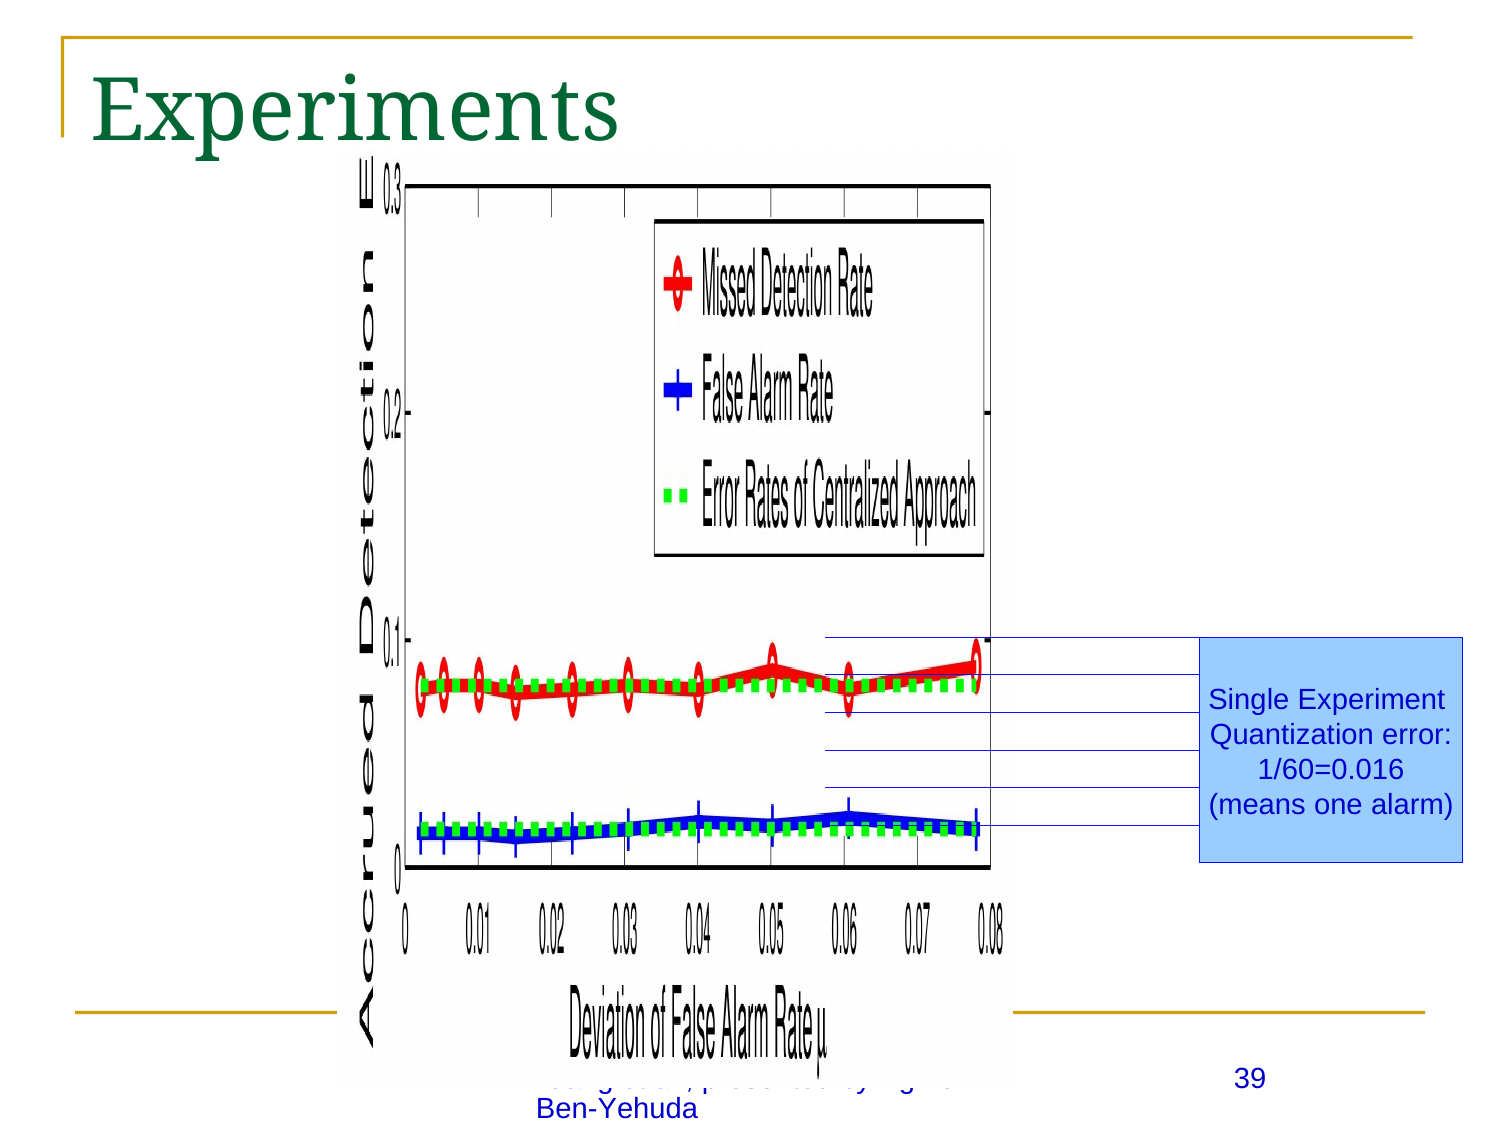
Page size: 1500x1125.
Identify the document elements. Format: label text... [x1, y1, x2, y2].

picture [337, 149, 1013, 1088]
title Experiments [75, 45, 1426, 225]
text_box Single Experiment Quantization error: 1/60=0.016 (means one alarm) [1199, 637, 1463, 863]
